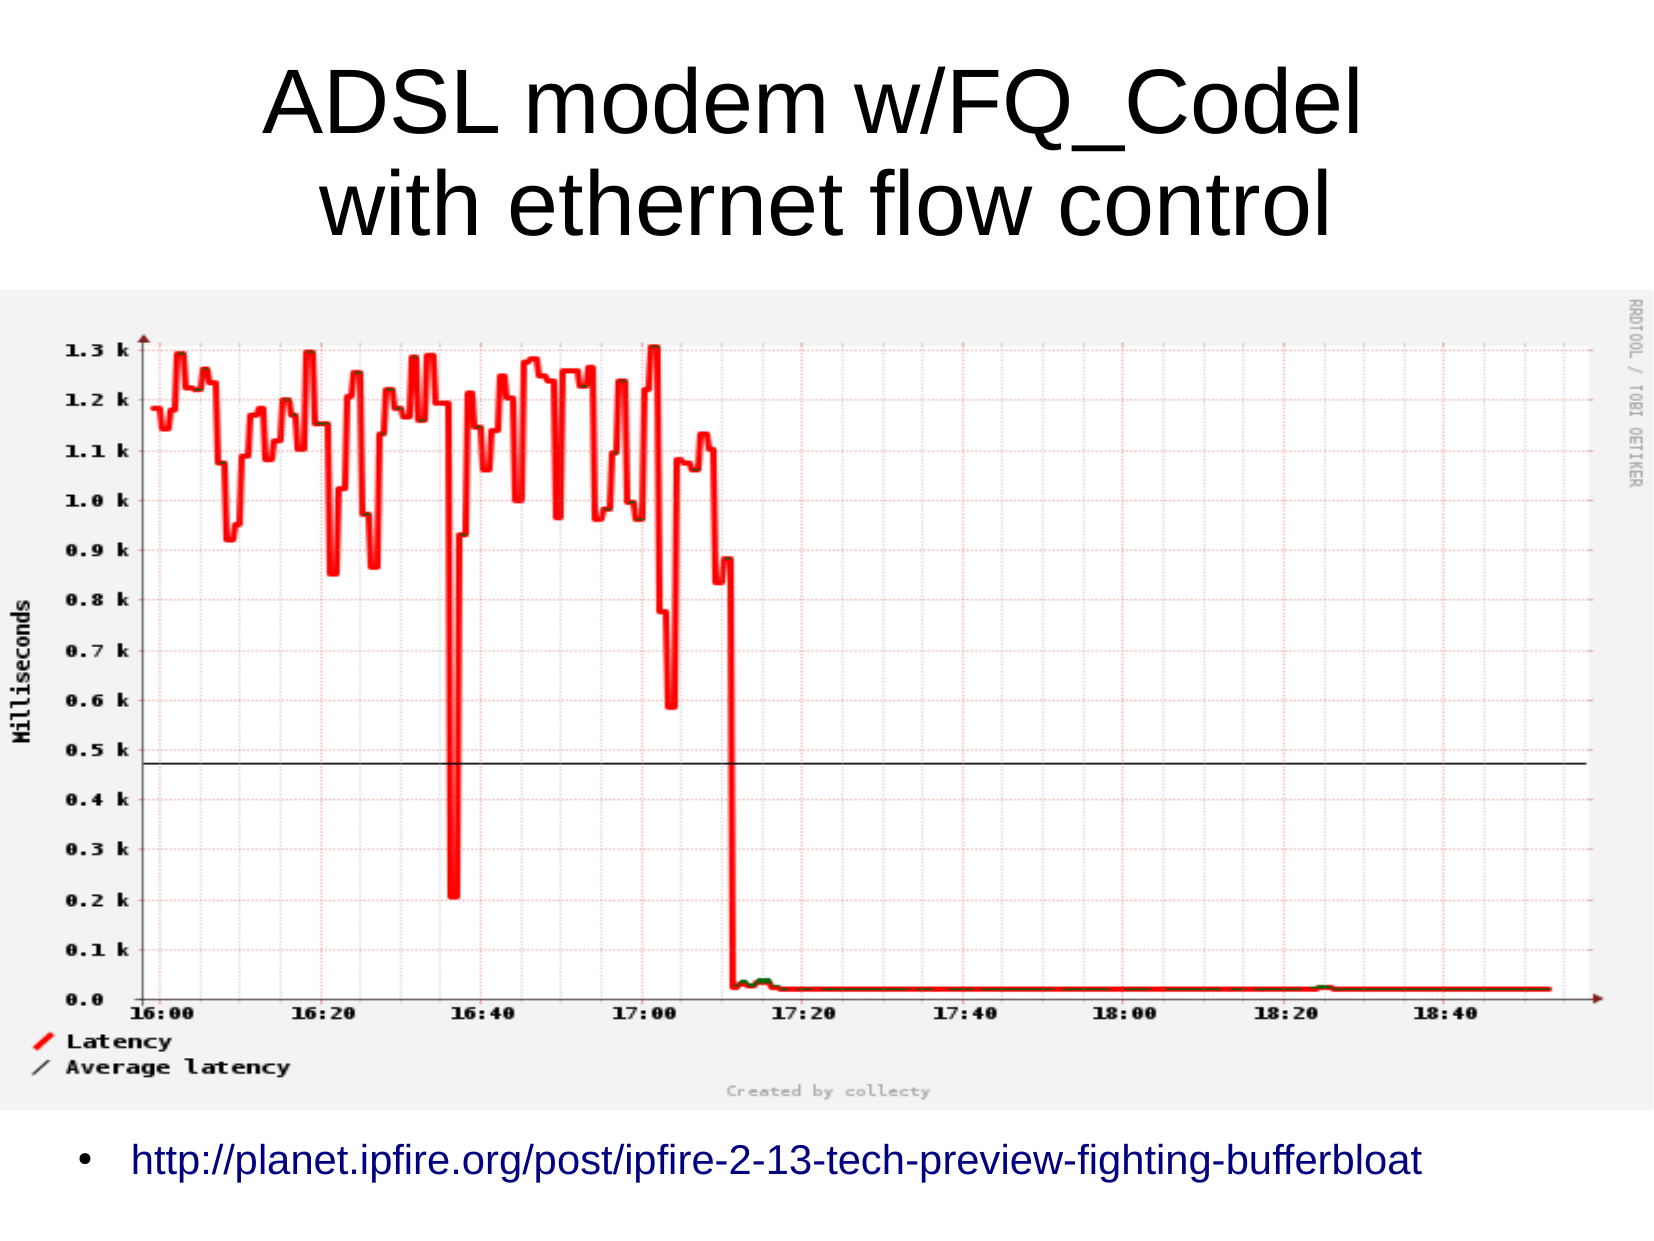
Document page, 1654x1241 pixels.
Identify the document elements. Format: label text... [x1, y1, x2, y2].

list http://planet.ipfire.org/post/ipfire-2-13-tech-preview-fighting-bufferbloat [60, 1137, 1516, 1241]
title ADSL modem w/FQ_Codel with ethernet flow control [82, 49, 1571, 257]
picture [0, 290, 1654, 1111]
